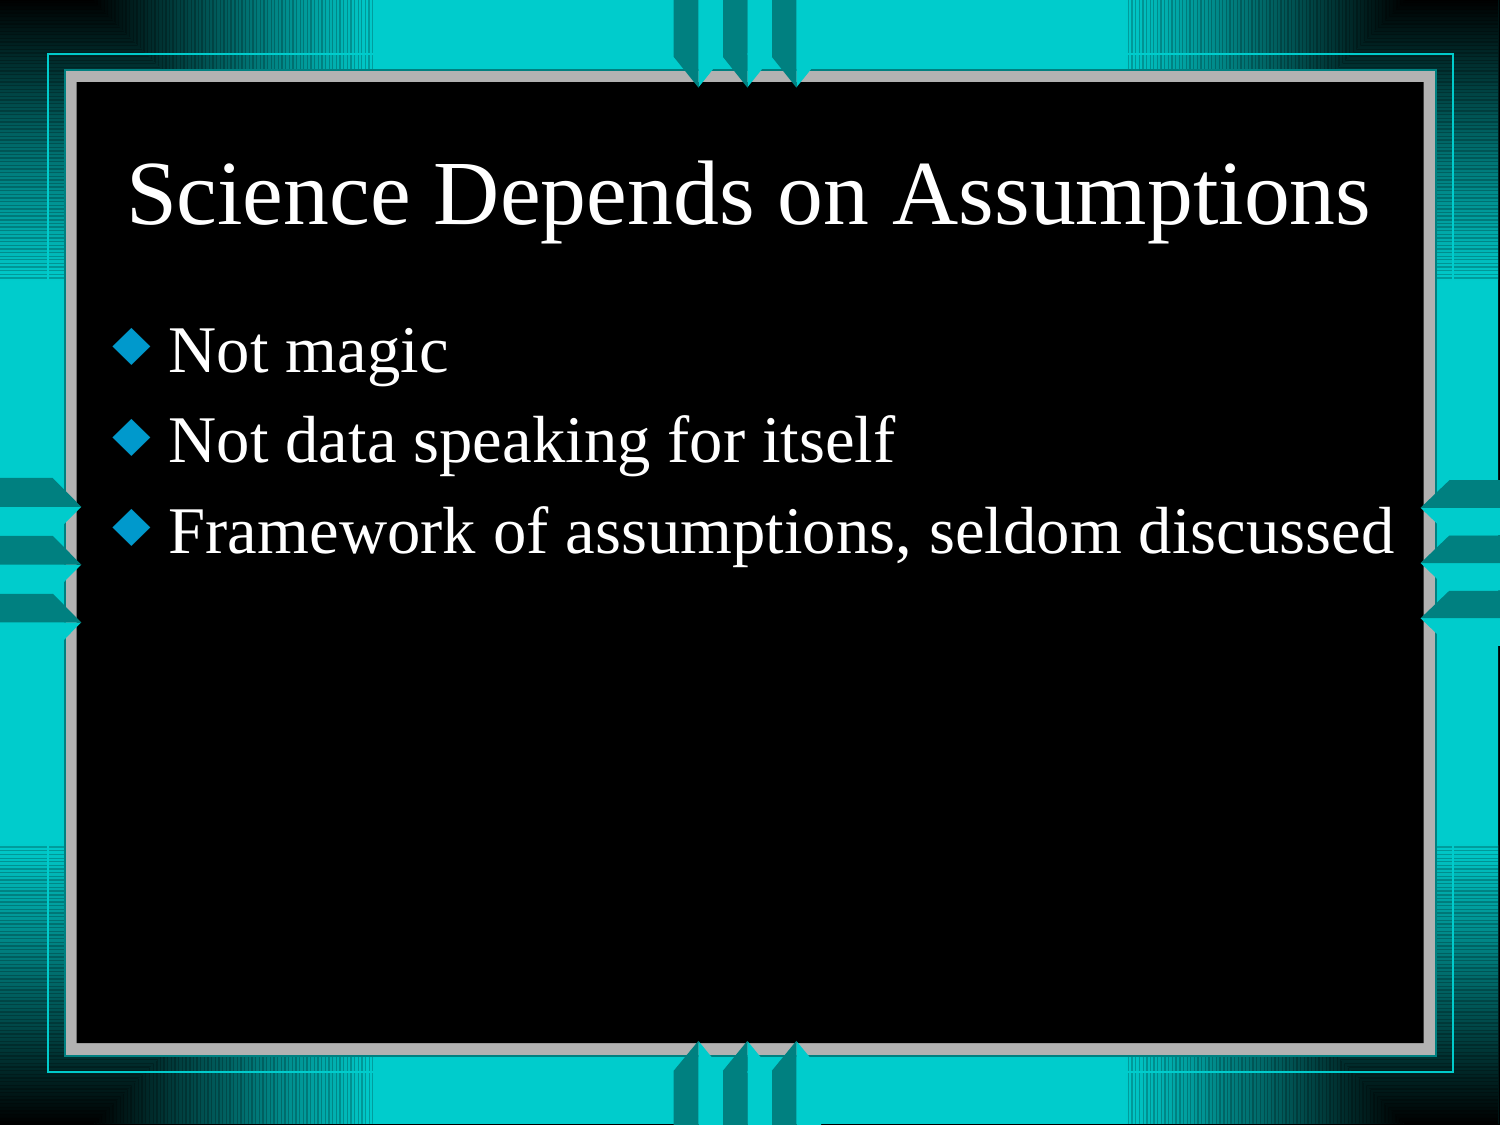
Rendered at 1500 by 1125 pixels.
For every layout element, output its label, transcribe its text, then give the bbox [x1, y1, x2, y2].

title Science Depends on Assumptions [112, 99, 1388, 288]
list Not magic Not data speaking for itself Framework of assumptions, seldom discussed [112, 312, 1426, 988]
